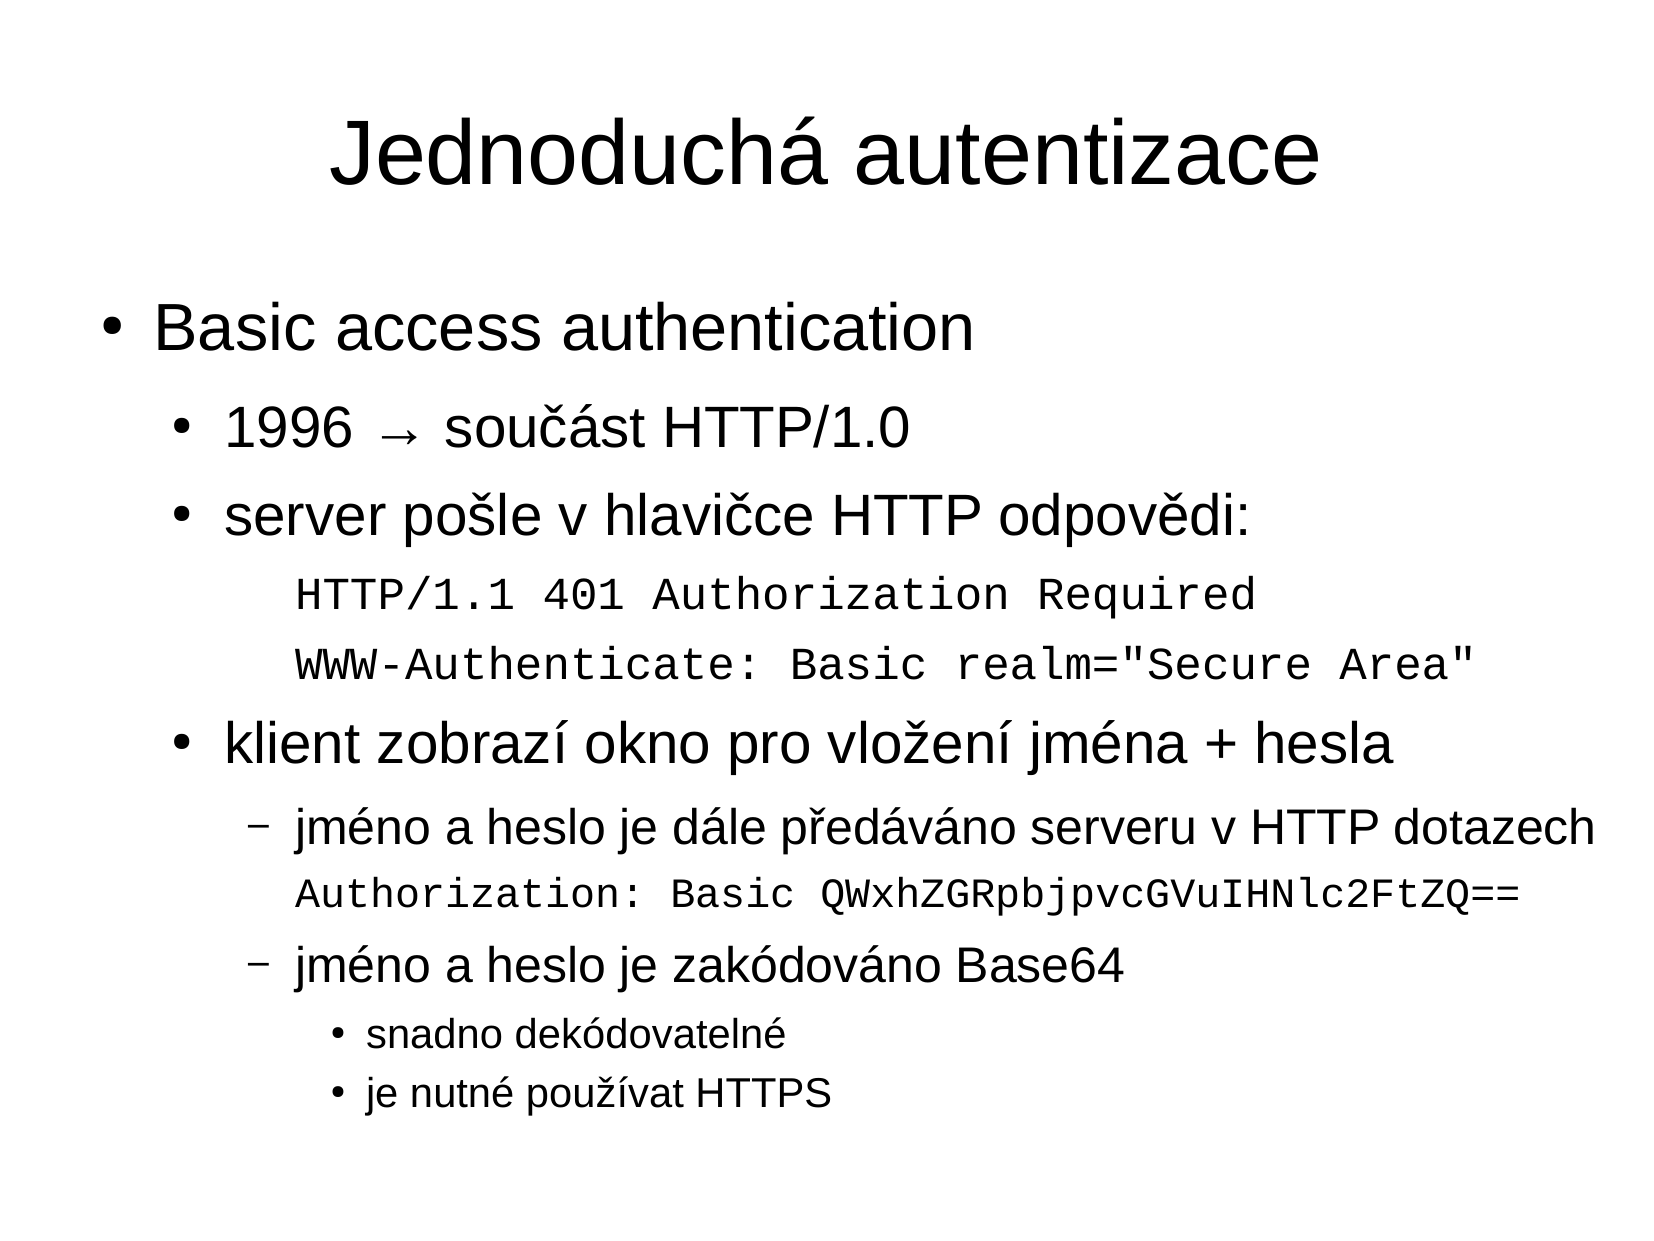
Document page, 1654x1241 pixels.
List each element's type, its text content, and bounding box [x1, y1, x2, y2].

title Jednoduchá autentizace [82, 49, 1571, 257]
list Basic access authentication 1996 → součást HTTP/1.0 server pošle v hlavičce HTTP odpovědi: HTTP/1.1 401 Authorization Required WWW-Authenticate: Basic realm="Secure Area" klient zobrazí okno pro vložení jména + hesla jméno a heslo je dále předáváno serveru v HTTP dotazech Authorization: Basic QWxhZGRpbjpvcGVuIHNlc2FtZQ== jméno a heslo je zakódováno Base64 snadno dekódovatelné je nutné používat HTTPS [82, 290, 1619, 1193]
